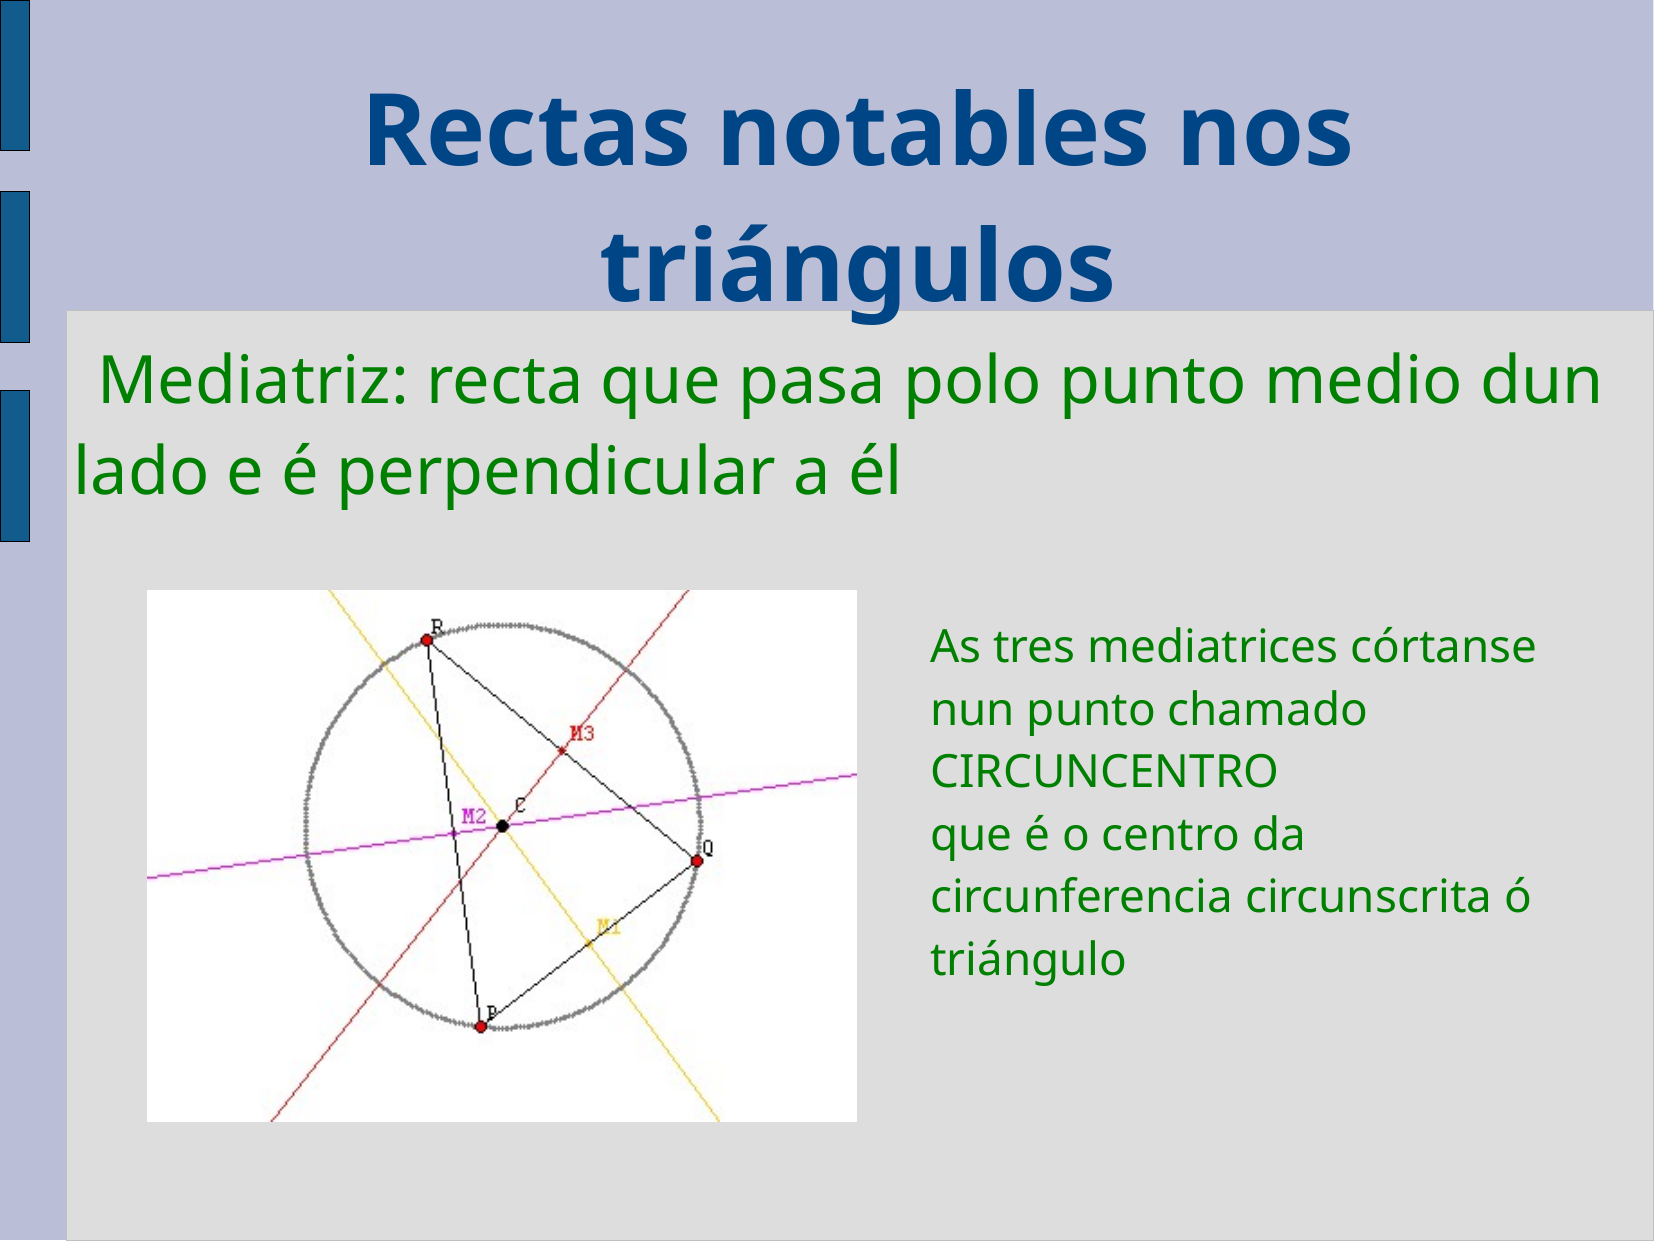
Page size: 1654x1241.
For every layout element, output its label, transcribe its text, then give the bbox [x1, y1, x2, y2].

text_box As tres mediatrices córtanse nun punto chamado CIRCUNCENTRO que é o centro da circunferencia circunscrita ó triángulo [915, 606, 1595, 1004]
title Rectas notables nos triángulos [121, 98, 1595, 291]
text_box Mediatriz: recta que pasa polo punto medio dun lado e é perpendicular a él [59, 324, 1654, 526]
picture [147, 590, 857, 1123]
